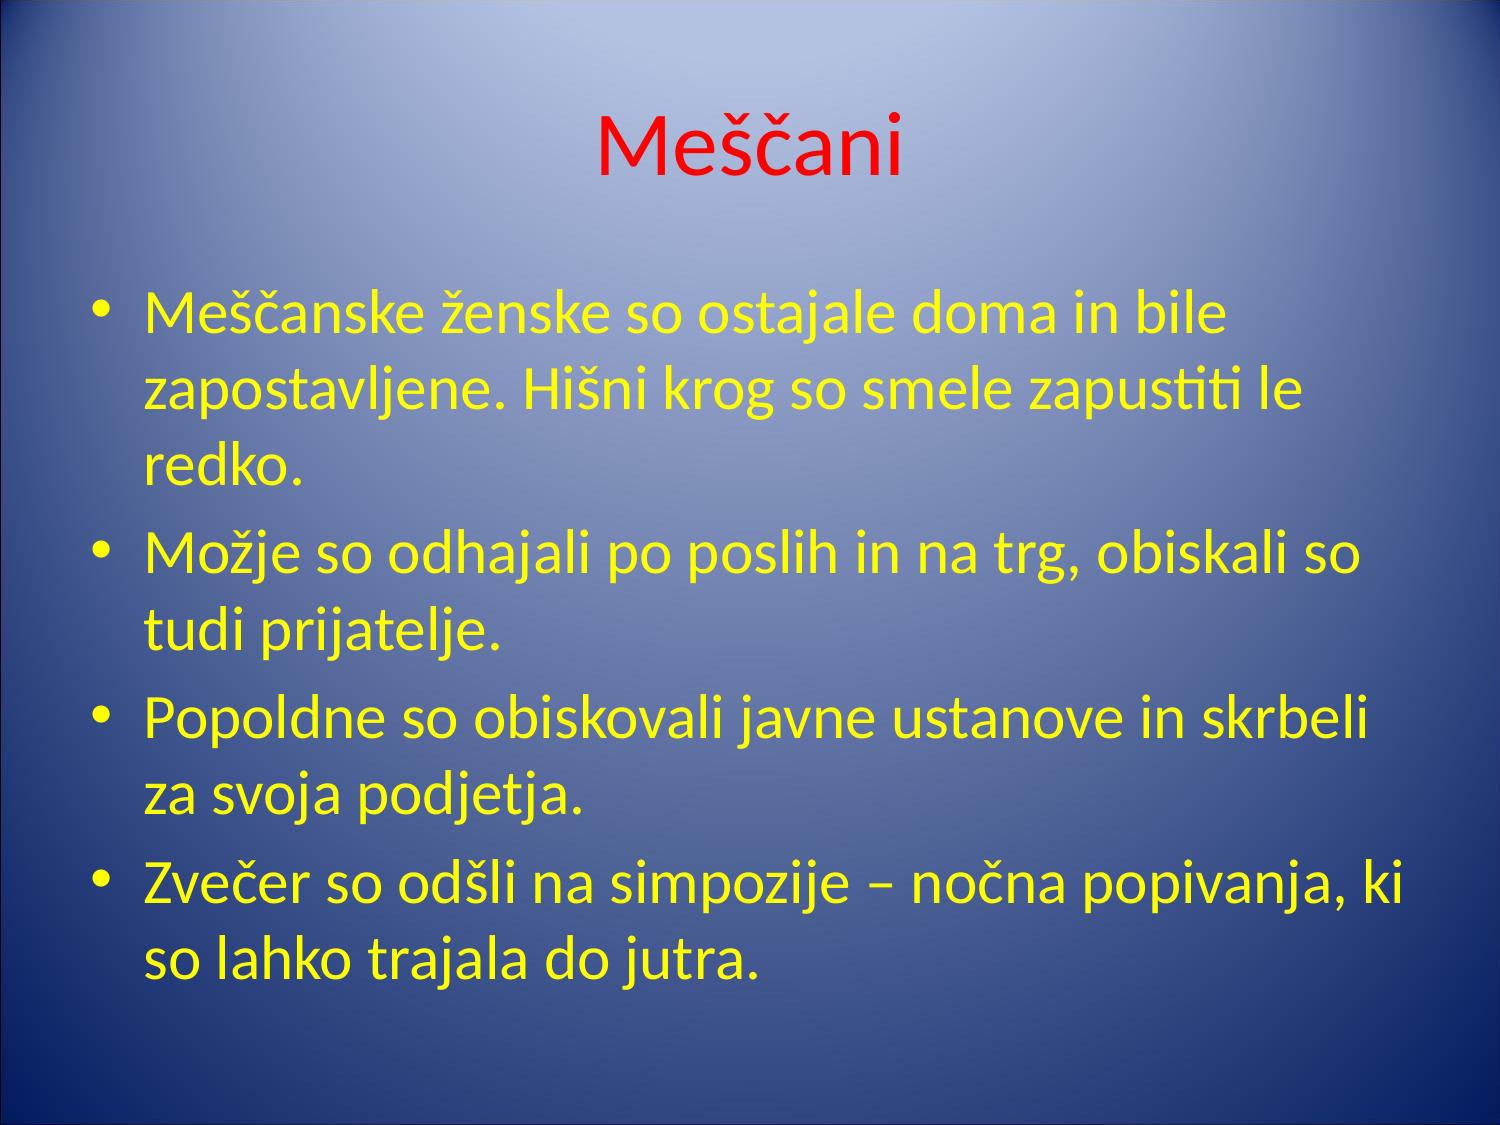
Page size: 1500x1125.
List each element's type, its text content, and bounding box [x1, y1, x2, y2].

list Meščanske ženske so ostajale doma in bile zapostavljene. Hišni krog so smele zapustiti le redko. Možje so odhajali po poslih in na trg, obiskali so tudi prijatelje. Popoldne so obiskovali javne ustanove in skrbeli za svoja podjetja. Zvečer so odšli na simpozije – nočna popivanja, ki so lahko trajala do jutra. [75, 262, 1425, 1005]
title Meščani [75, 45, 1425, 233]
picture [0, 0, 1500, 1125]
